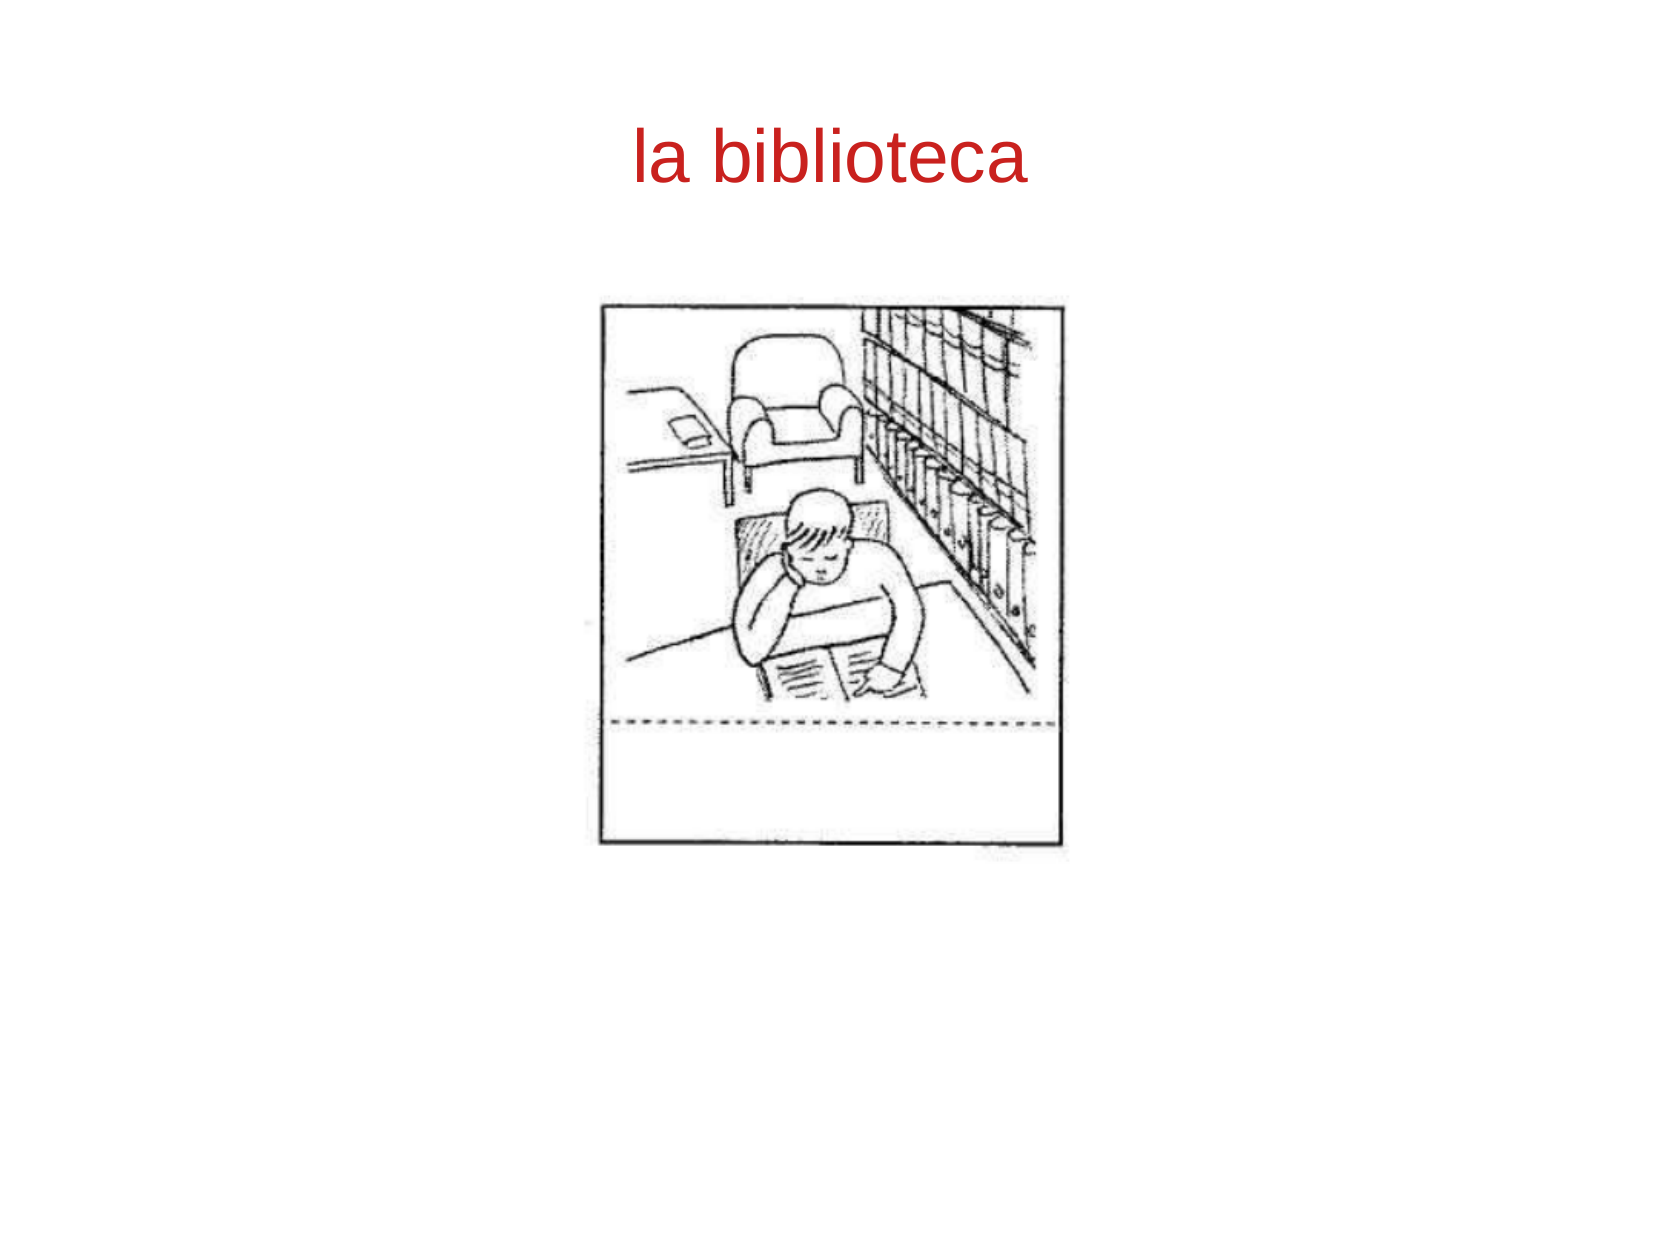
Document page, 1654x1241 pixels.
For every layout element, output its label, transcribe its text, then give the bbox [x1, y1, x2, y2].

picture [581, 291, 1094, 873]
text_box la biblioteca [289, 49, 1371, 257]
